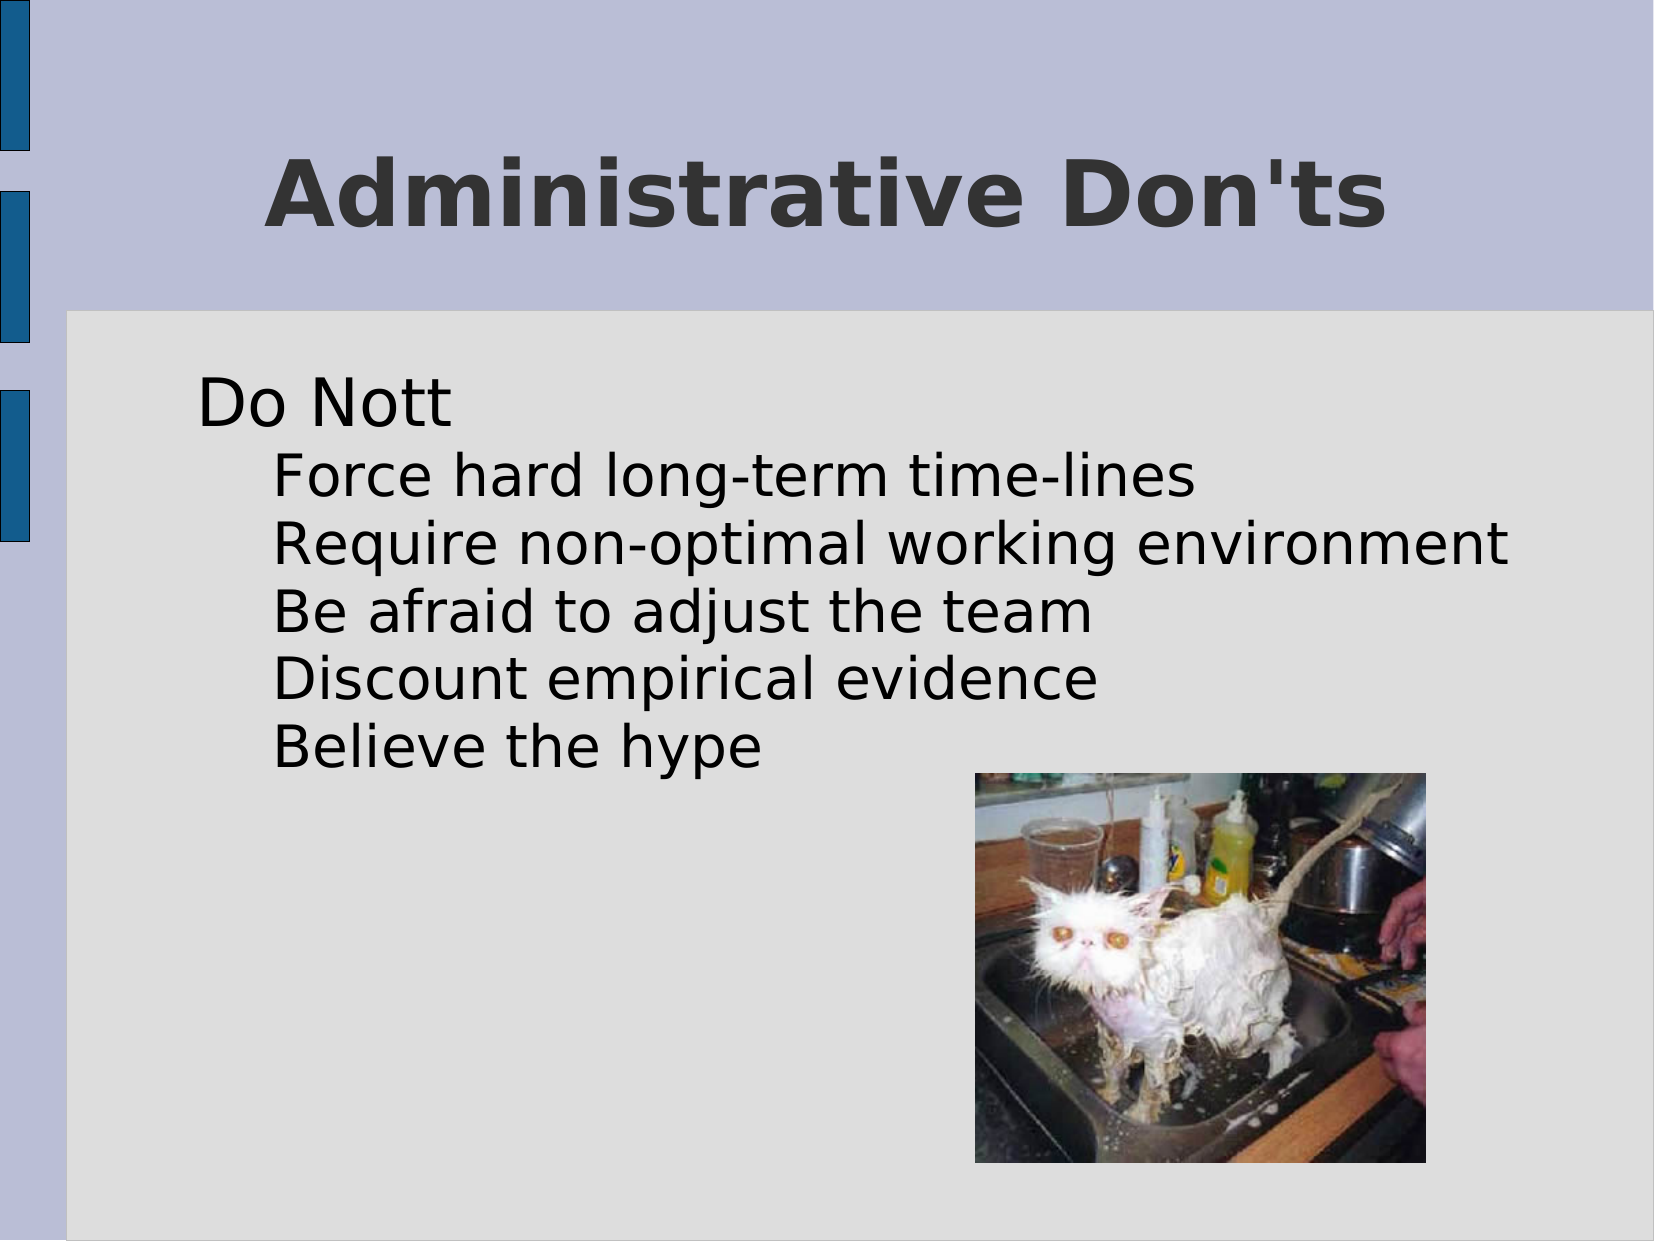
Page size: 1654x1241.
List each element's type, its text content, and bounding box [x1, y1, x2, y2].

title Administrative Don'ts [121, 91, 1534, 299]
picture [975, 773, 1426, 1163]
list Do Nott Force hard long-term time-lines Require non-optimal working environment Be afraid to adjust the team Discount empirical evidence Believe the hype [178, 364, 1570, 1147]
